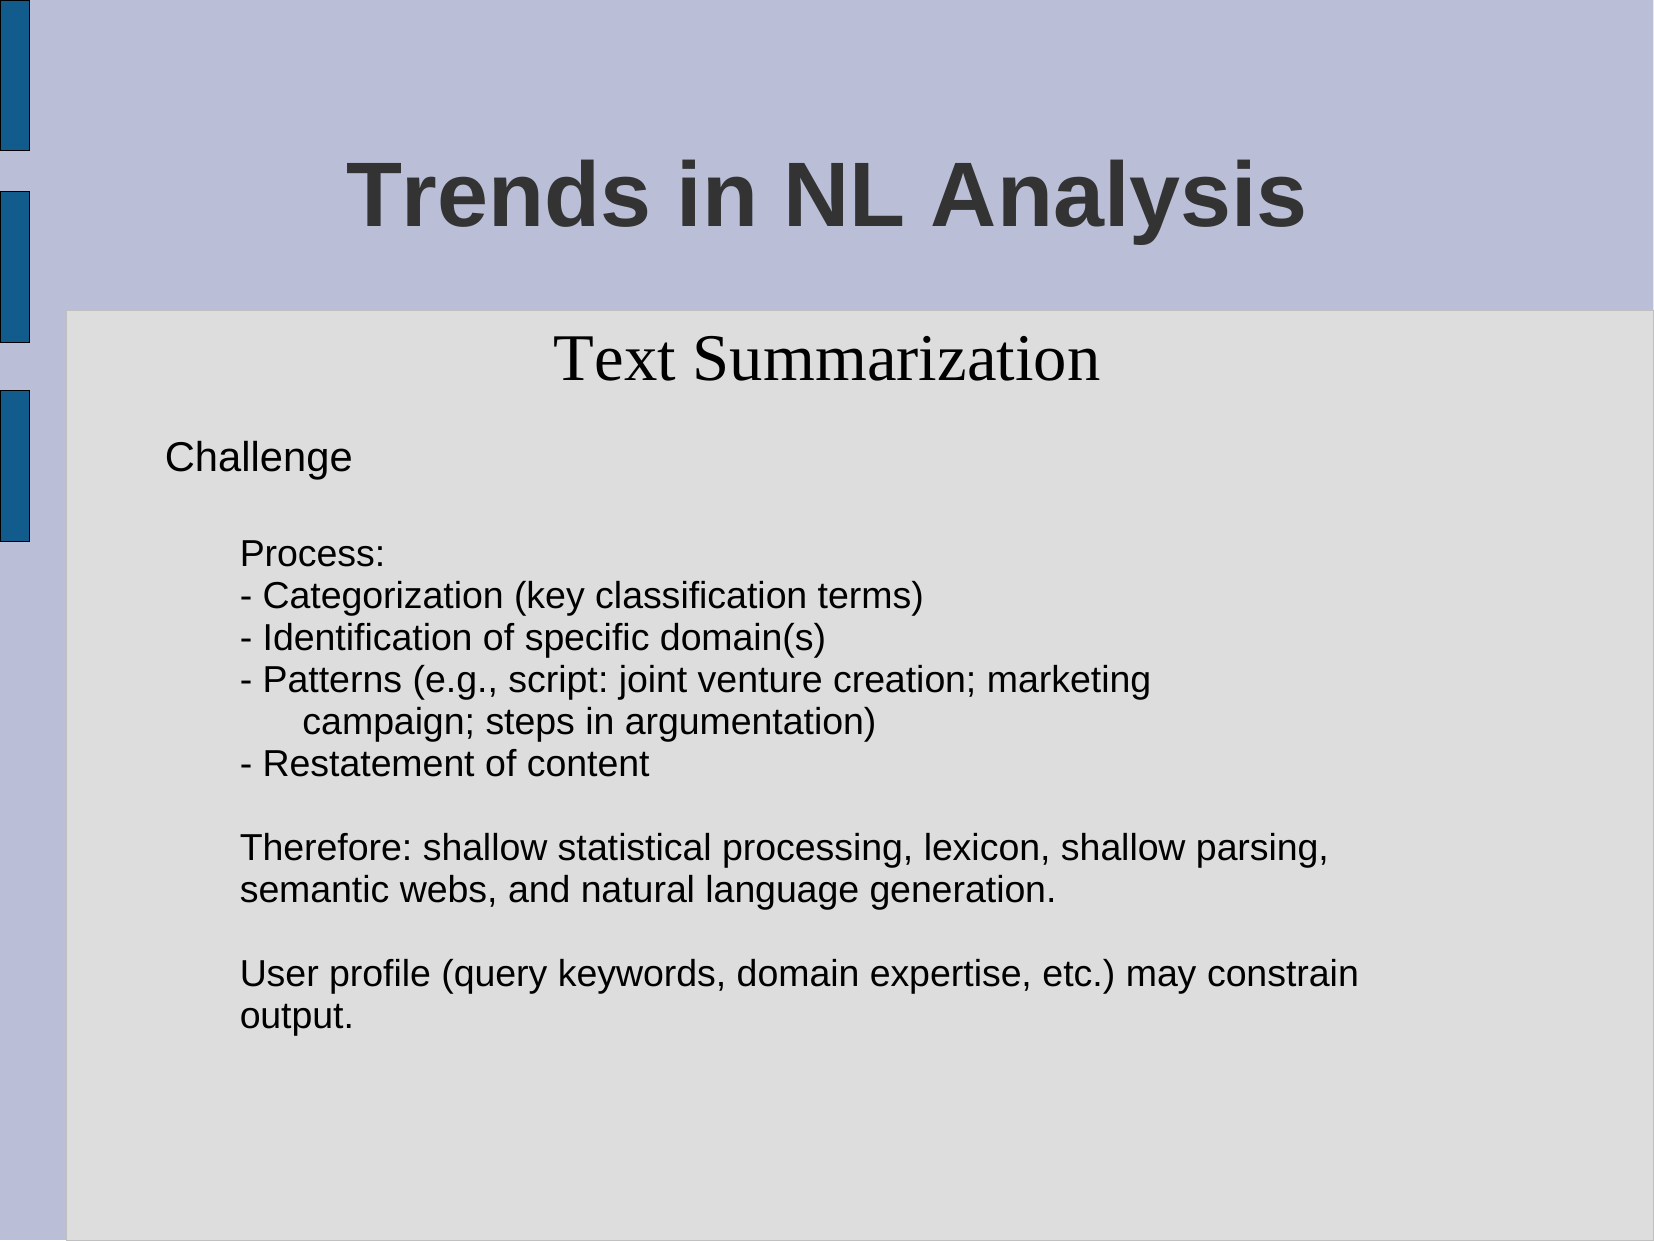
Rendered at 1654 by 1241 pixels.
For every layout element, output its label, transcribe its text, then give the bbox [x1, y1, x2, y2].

subtitle Text Summarization [121, 319, 1534, 1151]
title Trends in NL Analysis [121, 98, 1534, 291]
text_box Process: - Categorization (key classification terms) - Identification of specific domain(s) - Patterns (e.g., script: joint venture creation; marketing campaign; steps in argumentation) - Restatement of content Therefore: shallow statistical processing, lexicon, shallow parsing, semantic webs, and natural language generation. User profile (query keywords, domain expertise, etc.) may constrain output. [225, 525, 1426, 1051]
text_box Challenge [150, 425, 1318, 488]
